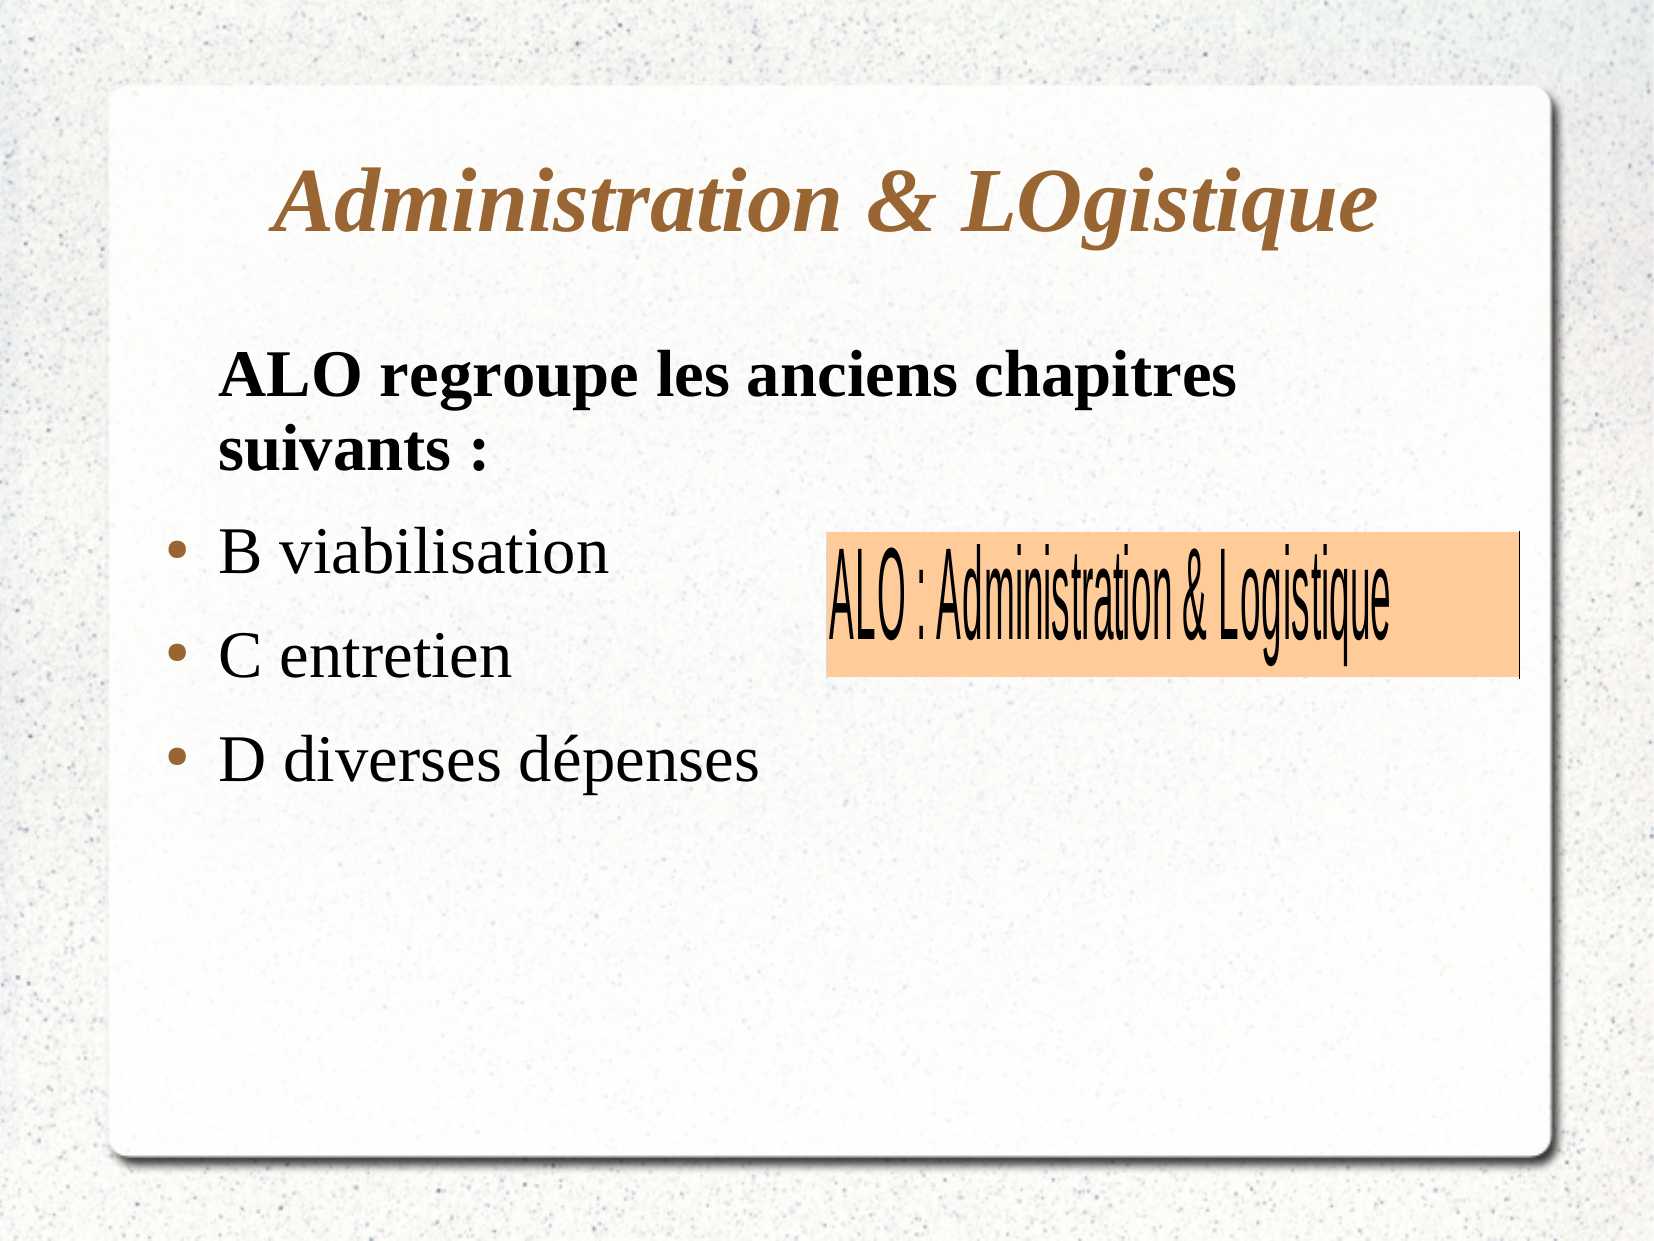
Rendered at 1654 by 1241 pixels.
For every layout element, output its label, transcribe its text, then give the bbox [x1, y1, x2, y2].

list ALO regroupe les anciens chapitres suivants : B viabilisation C entretien D diverses dépenses [147, 336, 1506, 1056]
chart [826, 531, 1522, 686]
title Administration & LOgistique [118, 96, 1536, 304]
picture [0, 0, 1654, 1241]
